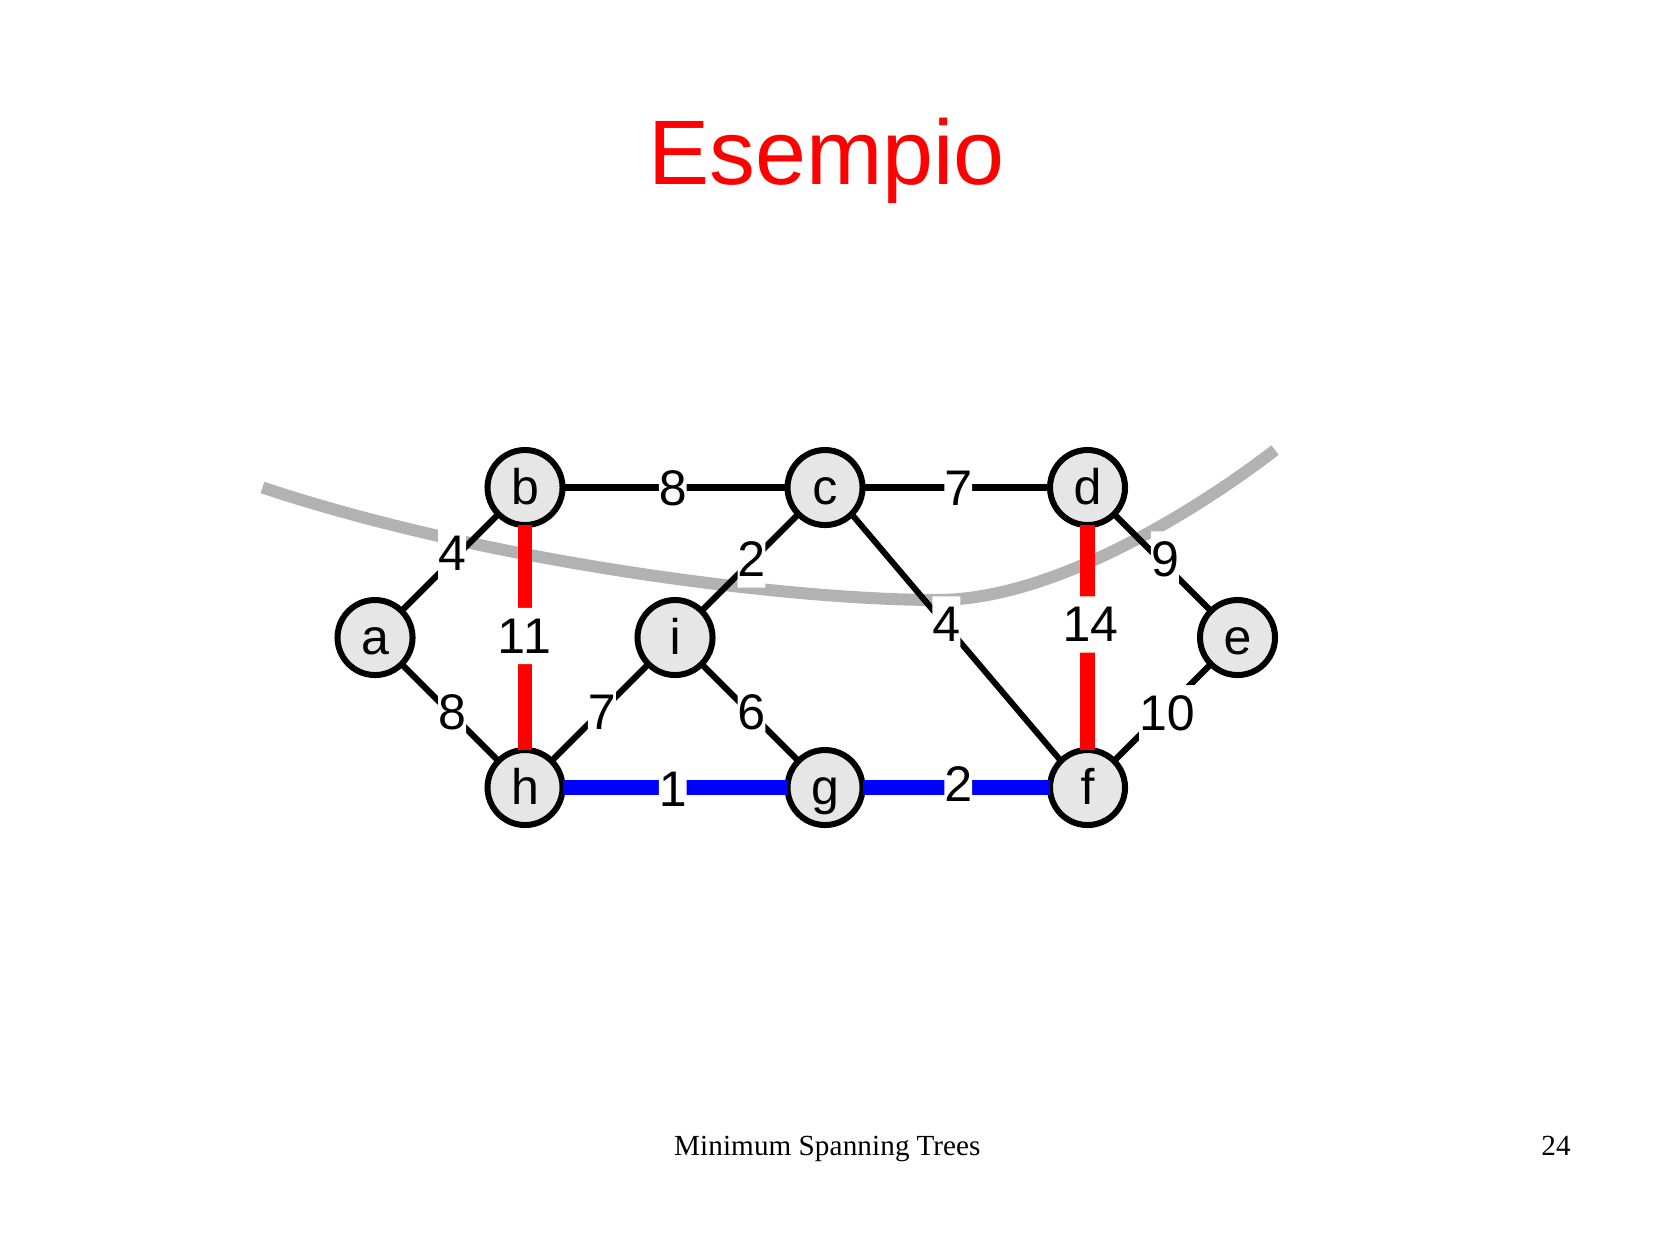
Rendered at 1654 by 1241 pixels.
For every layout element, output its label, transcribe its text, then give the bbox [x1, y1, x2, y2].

text_box g [788, 750, 863, 826]
text_box 8 [658, 460, 687, 517]
text_box f [1050, 750, 1126, 826]
text_box 4 [438, 525, 467, 582]
text_box 2 [737, 531, 766, 588]
text_box h [487, 750, 563, 826]
text_box 14 [1062, 596, 1119, 653]
text_box 11 [497, 607, 557, 665]
text_box b [487, 450, 563, 525]
text_box d [1050, 450, 1126, 525]
text_box e [1200, 600, 1276, 676]
text_box 7 [587, 684, 616, 742]
text_box 4 [932, 596, 961, 653]
text_box i [637, 600, 713, 676]
text_box 6 [737, 684, 766, 742]
text_box 7 [944, 460, 973, 517]
text_box 9 [1150, 531, 1179, 588]
text_box a [337, 600, 413, 676]
text_box 8 [438, 684, 467, 741]
text_box c [787, 450, 863, 526]
text_box 1 [658, 761, 687, 818]
title Esempio [82, 49, 1571, 257]
text_box 2 [944, 756, 973, 813]
text_box 10 [1139, 685, 1195, 742]
